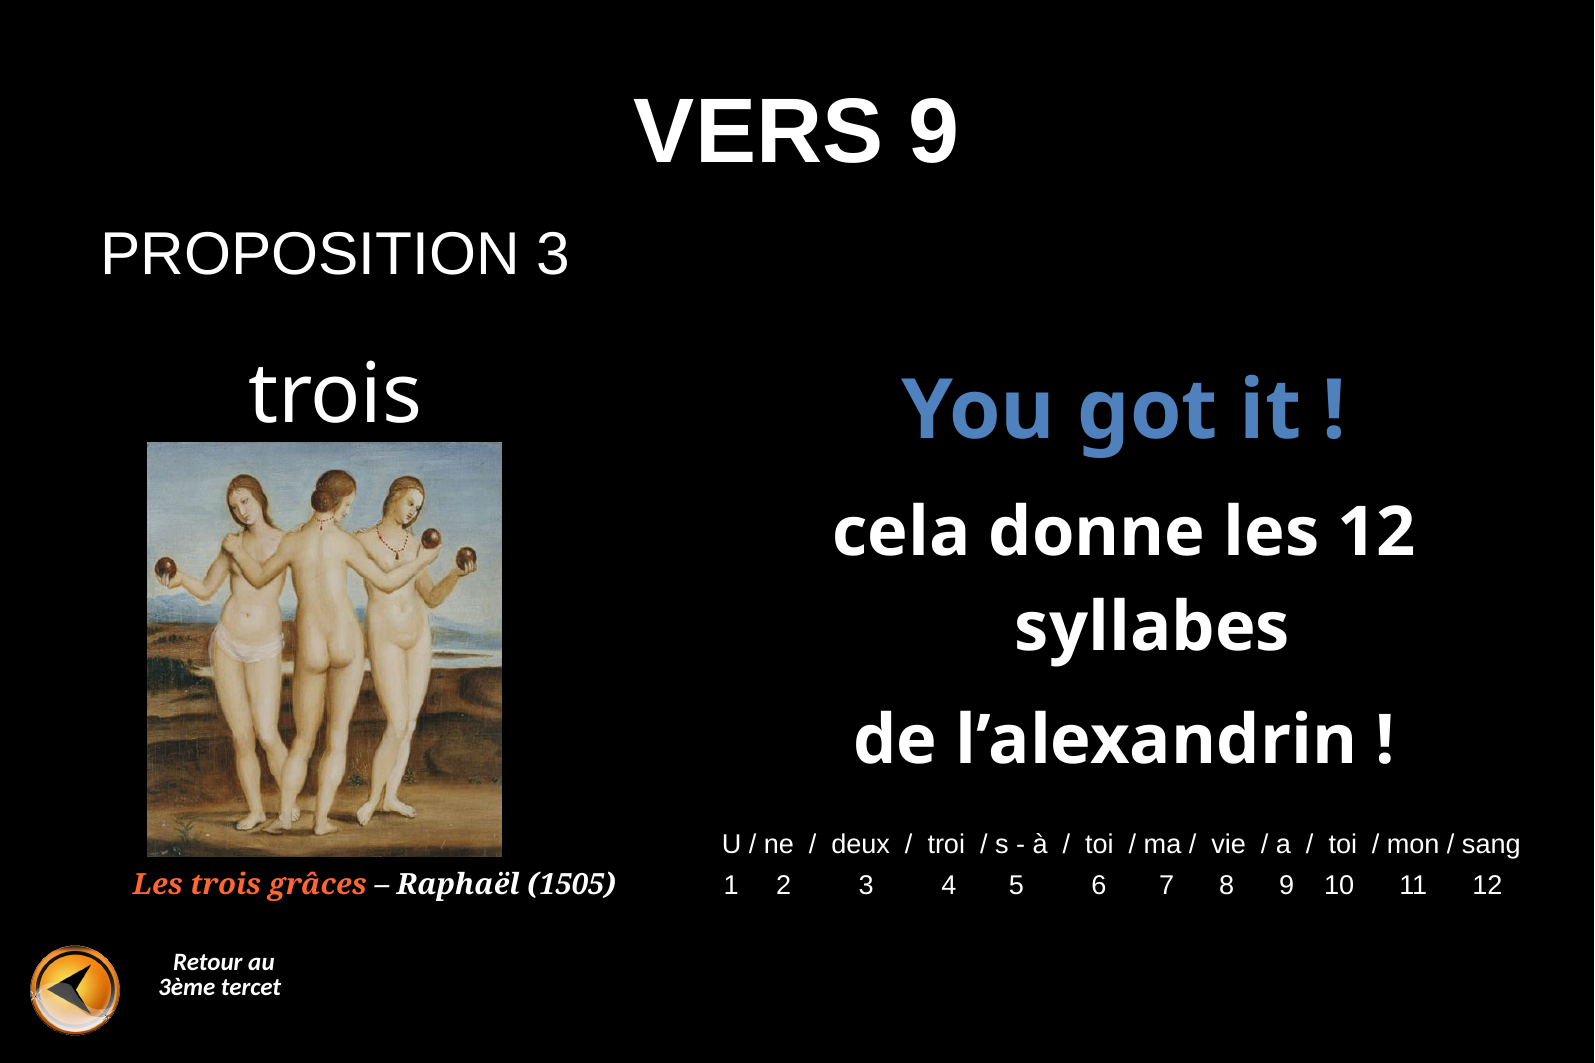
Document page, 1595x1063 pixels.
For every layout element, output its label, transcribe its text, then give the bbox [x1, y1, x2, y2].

list PROPOSITION 3 trois [0, 129, 655, 832]
picture [29, 944, 121, 1037]
title VERS 9 [79, 42, 1515, 220]
picture [147, 442, 502, 856]
list You got it ! cela donne les 12 syllabes de l’alexandrin ! U / ne / deux / troi / s - à / toi / ma / vie / a / toi / mon / sang 1 2 3 4 5 6 7 8 9 10 11 12 [683, 207, 1566, 997]
text_box Les trois grâces – Raphaël (1505) [118, 856, 650, 907]
text_box Retour au 3ème tercet [131, 944, 308, 1010]
